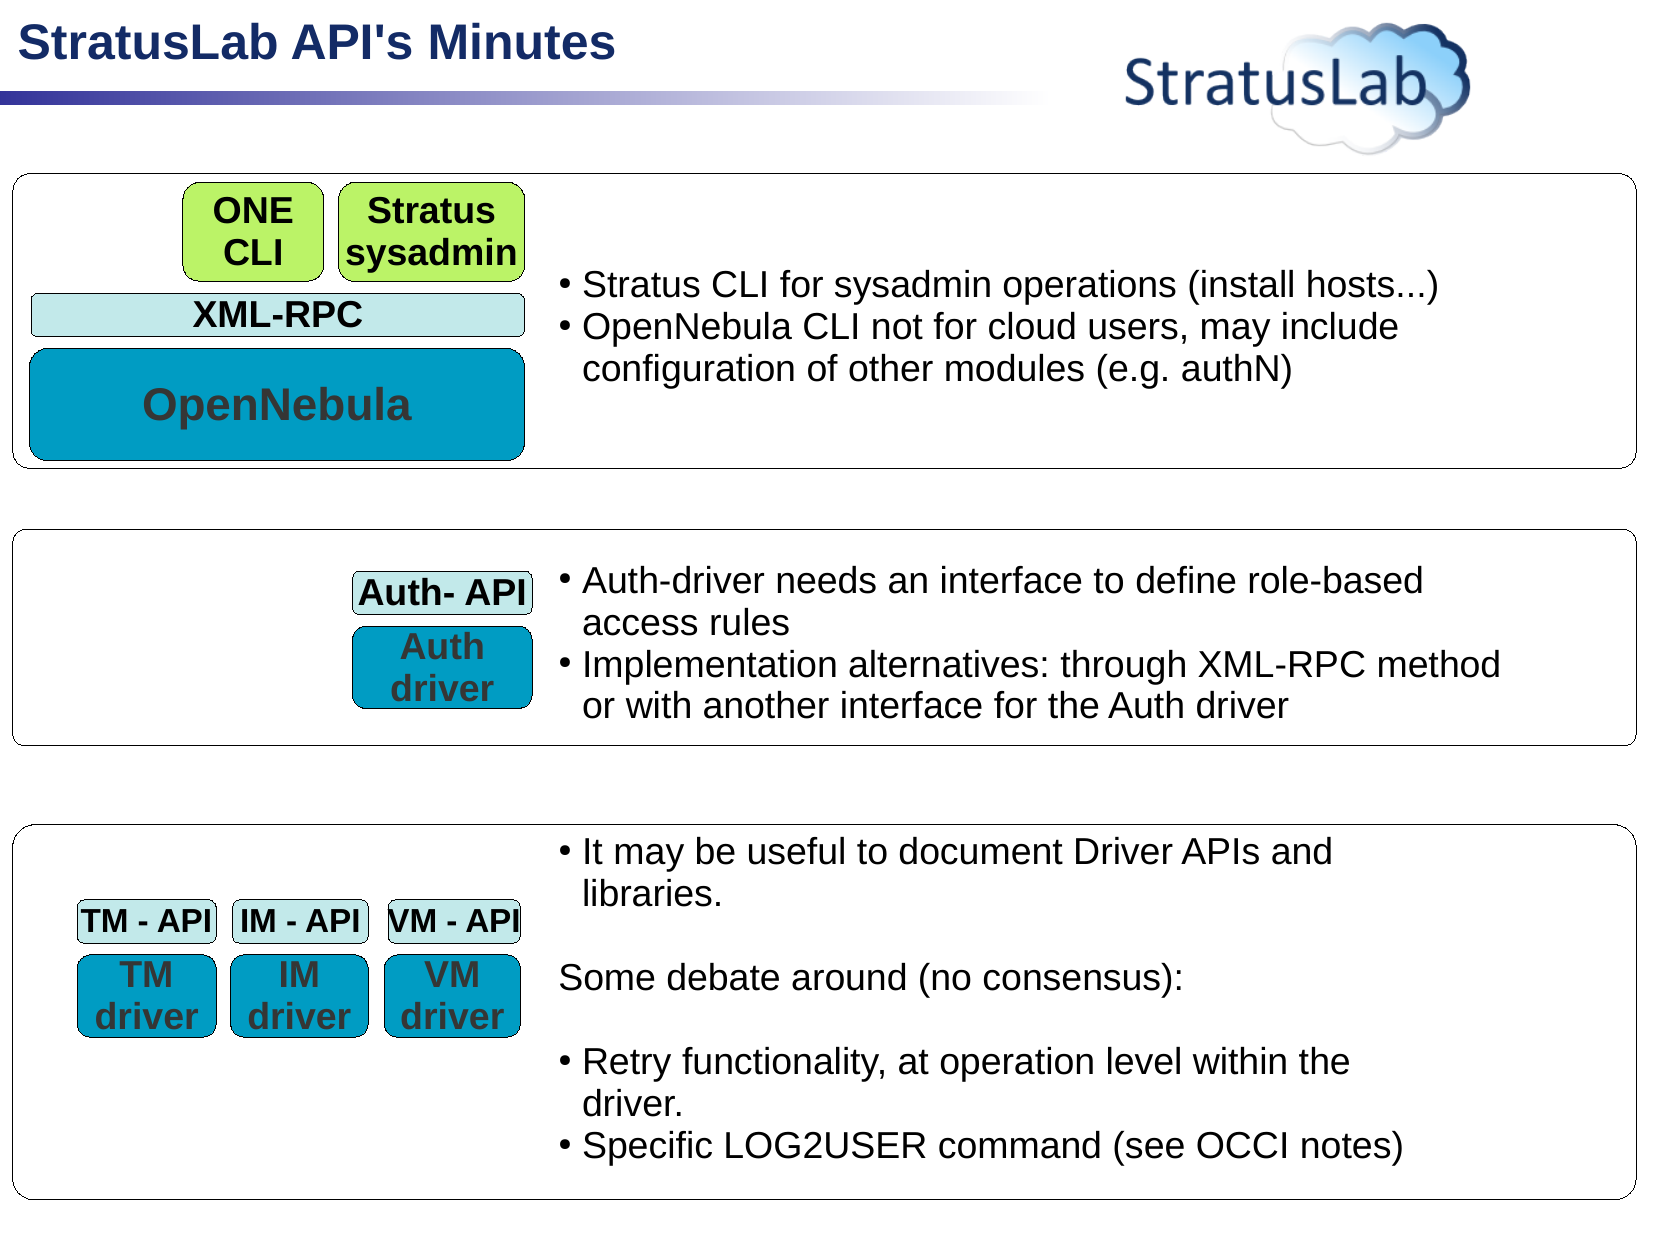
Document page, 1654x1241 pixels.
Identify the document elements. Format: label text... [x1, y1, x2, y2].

title StratusLab API's Minutes [2, 0, 1066, 145]
picture [1112, 19, 1478, 164]
text_box TM - API [77, 899, 217, 944]
text_box Auth- API [352, 571, 533, 615]
text_box OpenNebula [29, 348, 525, 461]
text_box VM driver [384, 954, 521, 1038]
text_box It may be useful to document Driver APIs and libraries. Some debate around (no consensus): Retry functionality, at operation level within the driver. Specific LOG2USER command (see OCCI notes) [543, 825, 1420, 1175]
text_box Auth-driver needs an interface to define role-based access rules Implementation alternatives: through XML-RPC method or with another interface for the Auth driver [543, 551, 1517, 735]
text_box XML-RPC [31, 293, 525, 337]
text_box IM - API [232, 899, 369, 944]
text_box IM driver [230, 954, 369, 1038]
text_box ONE CLI [182, 182, 324, 282]
text_box Stratus CLI for sysadmin operations (install hosts...) OpenNebula CLI not for cloud users, may include configuration of other modules (e.g. authN) [543, 256, 1466, 398]
text_box VM - API [388, 899, 521, 944]
text_box Stratus sysadmin [338, 182, 525, 282]
text_box Auth driver [352, 626, 533, 709]
text_box TM driver [77, 954, 217, 1038]
